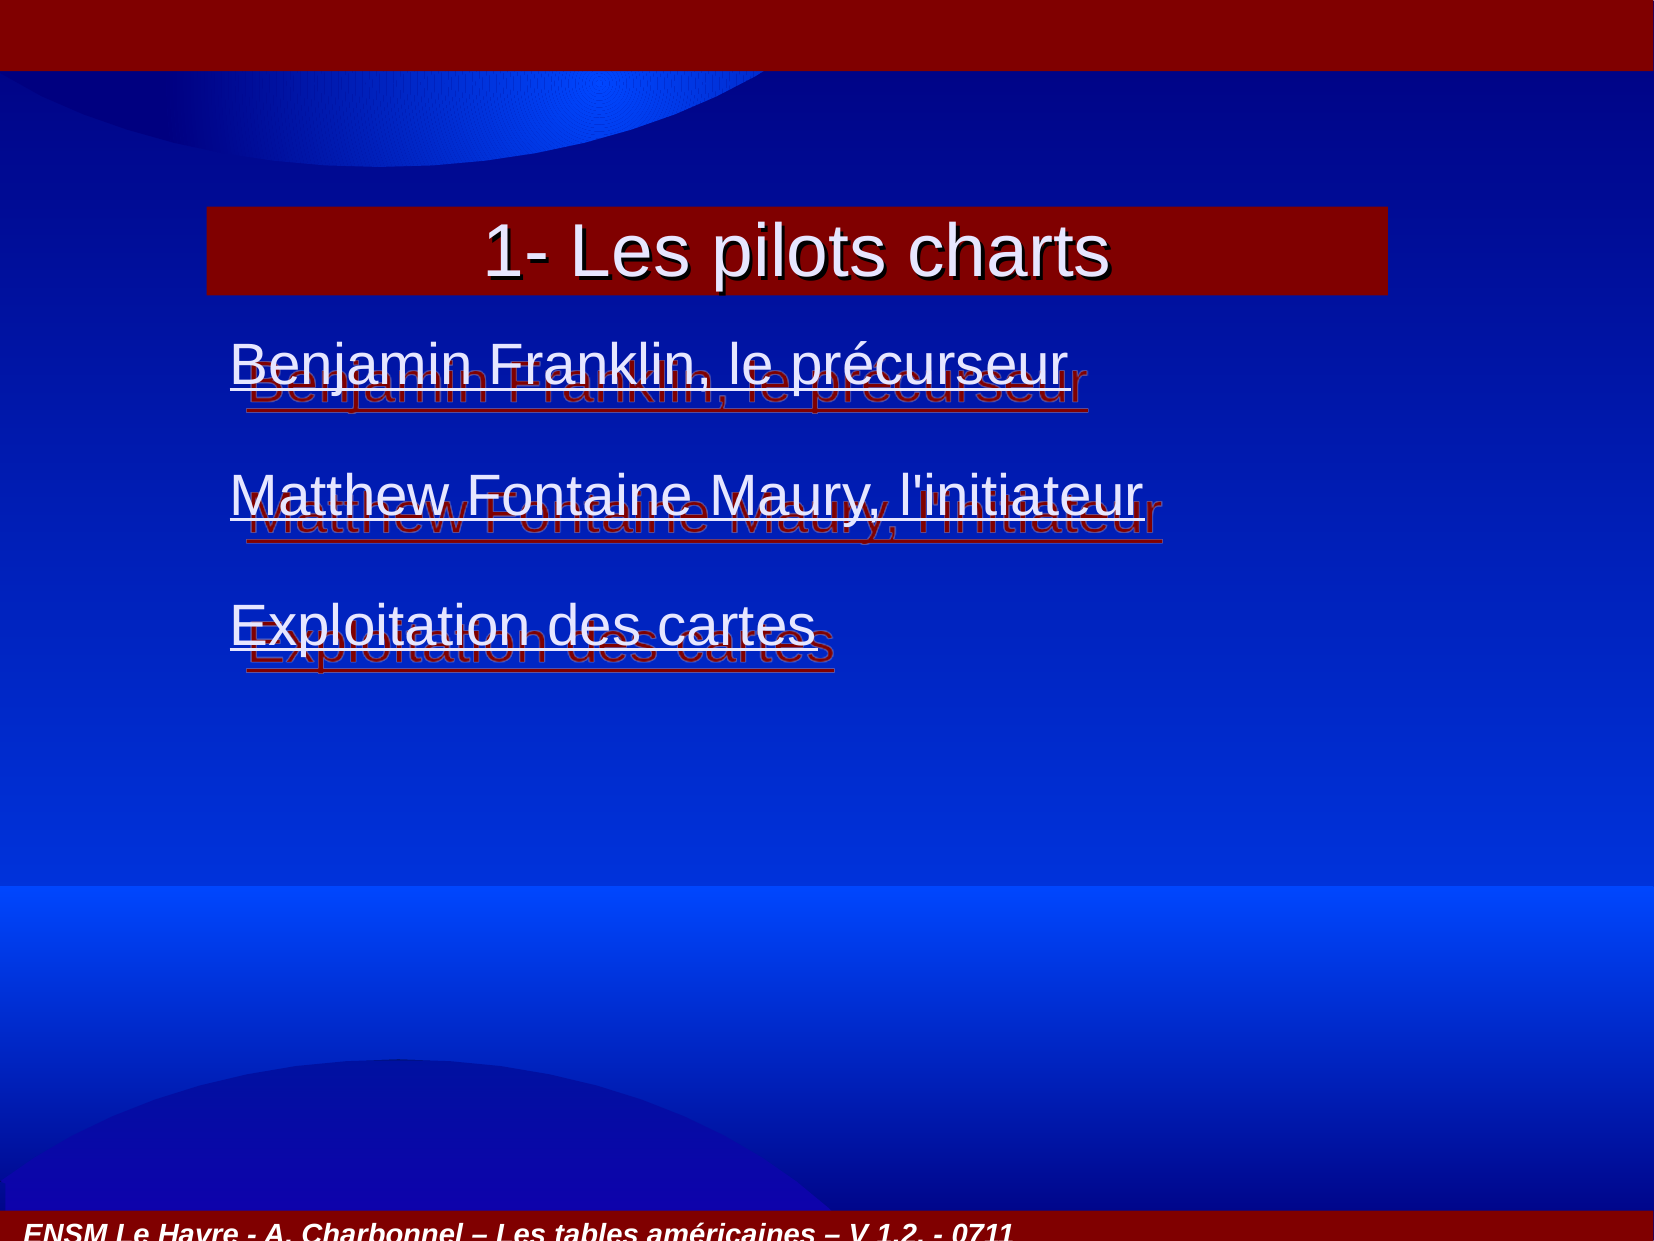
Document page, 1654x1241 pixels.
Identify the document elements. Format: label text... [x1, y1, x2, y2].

text_box ENSM Le Havre - A. Charbonnel – Les tables américaines – V 1.2. - 0711 [0, 1210, 1654, 1241]
title 1- Les pilots charts [206, 206, 1388, 296]
text_box [0, 0, 1654, 72]
text_box Benjamin Franklin, le précurseur Matthew Fontaine Maury, l'initiateur Exploitation des cartes [214, 324, 1388, 1053]
